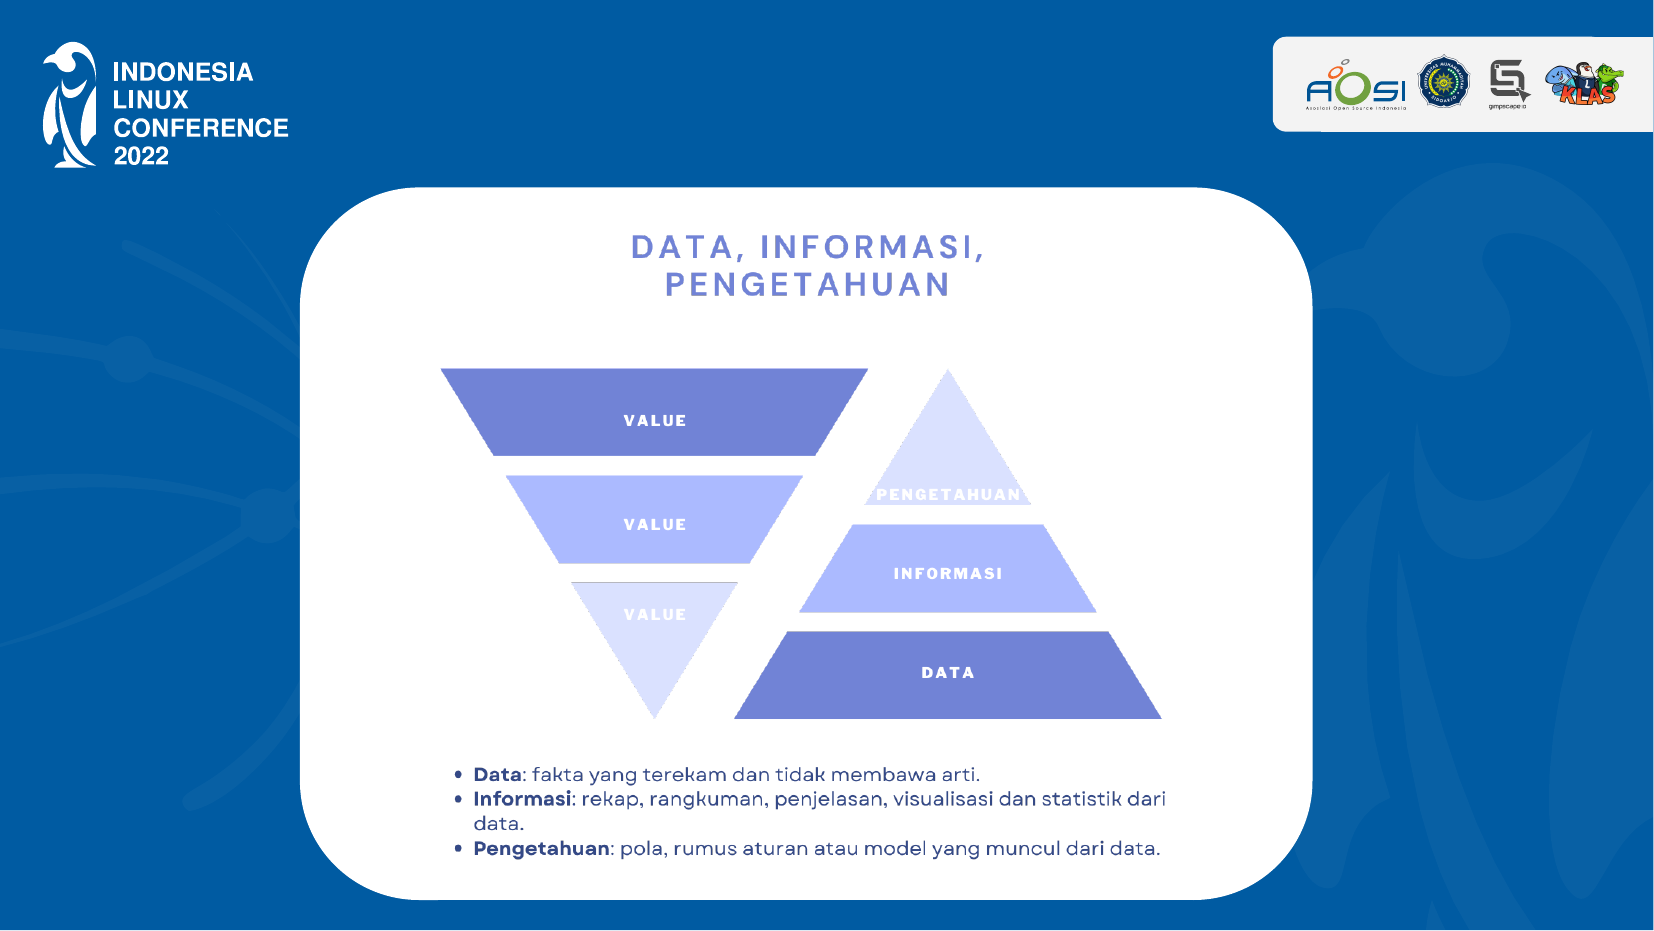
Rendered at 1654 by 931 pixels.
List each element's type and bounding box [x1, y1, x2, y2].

picture [1417, 54, 1471, 108]
text_box [299, 187, 412, 900]
picture [412, 149, 1201, 931]
text_box [1201, 187, 1313, 900]
picture [1545, 62, 1624, 105]
